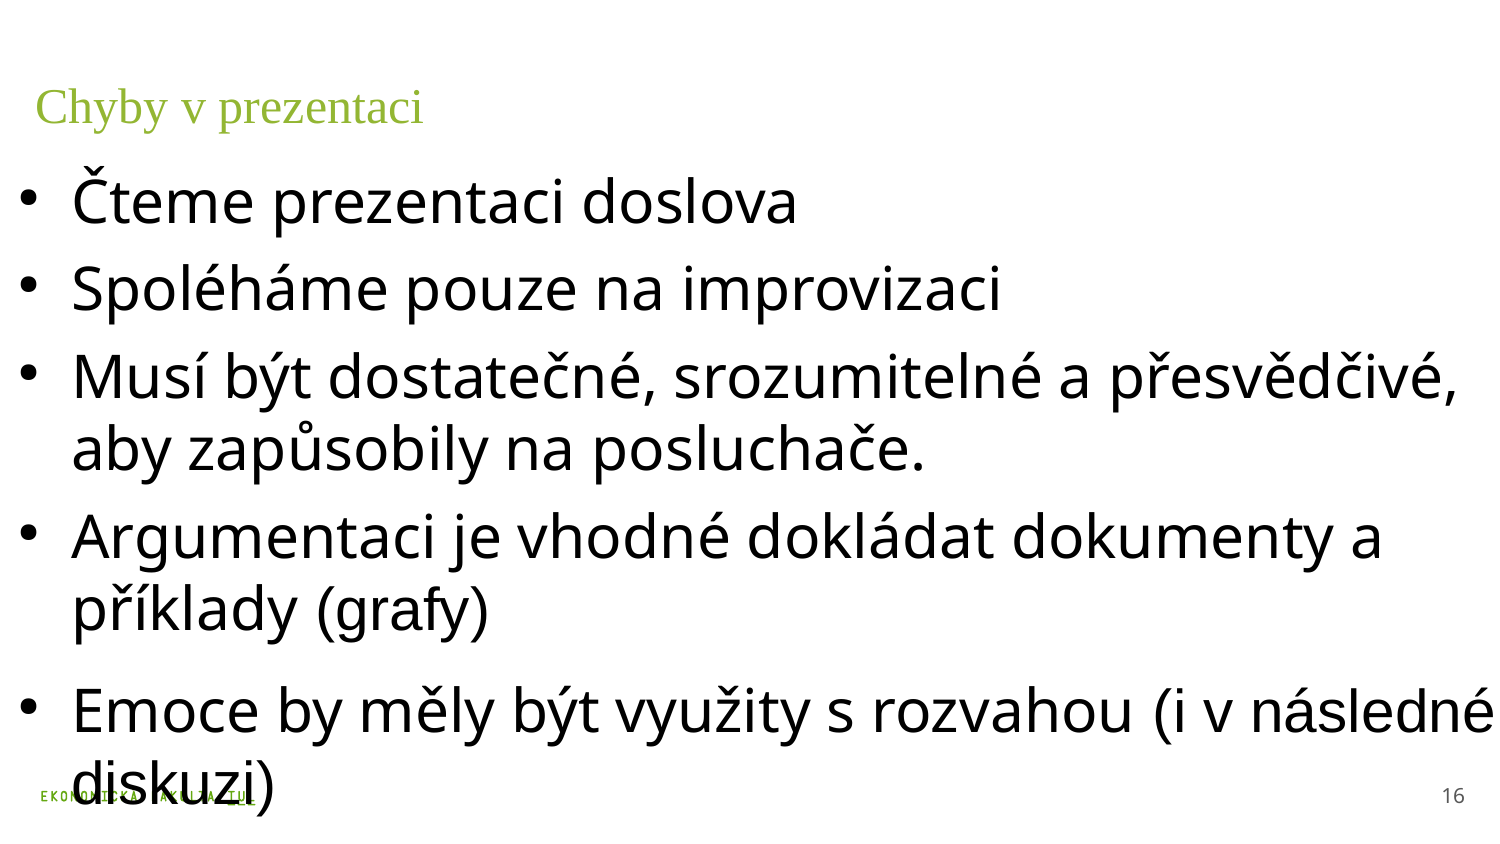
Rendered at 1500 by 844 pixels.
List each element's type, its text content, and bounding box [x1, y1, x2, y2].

title Chyby v prezentaci [35, 59, 1500, 147]
list Čteme prezentaci doslova Spoléháme pouze na improvizaci Musí být dostatečné, srozumitelné a přesvědčivé, aby zapůsobily na posluchače. Argumentaci je vhodné dokládat dokumenty a příklady (grafy) Emoce by měly být využity s rozvahou (i v následné diskuzi) [0, 147, 1500, 609]
